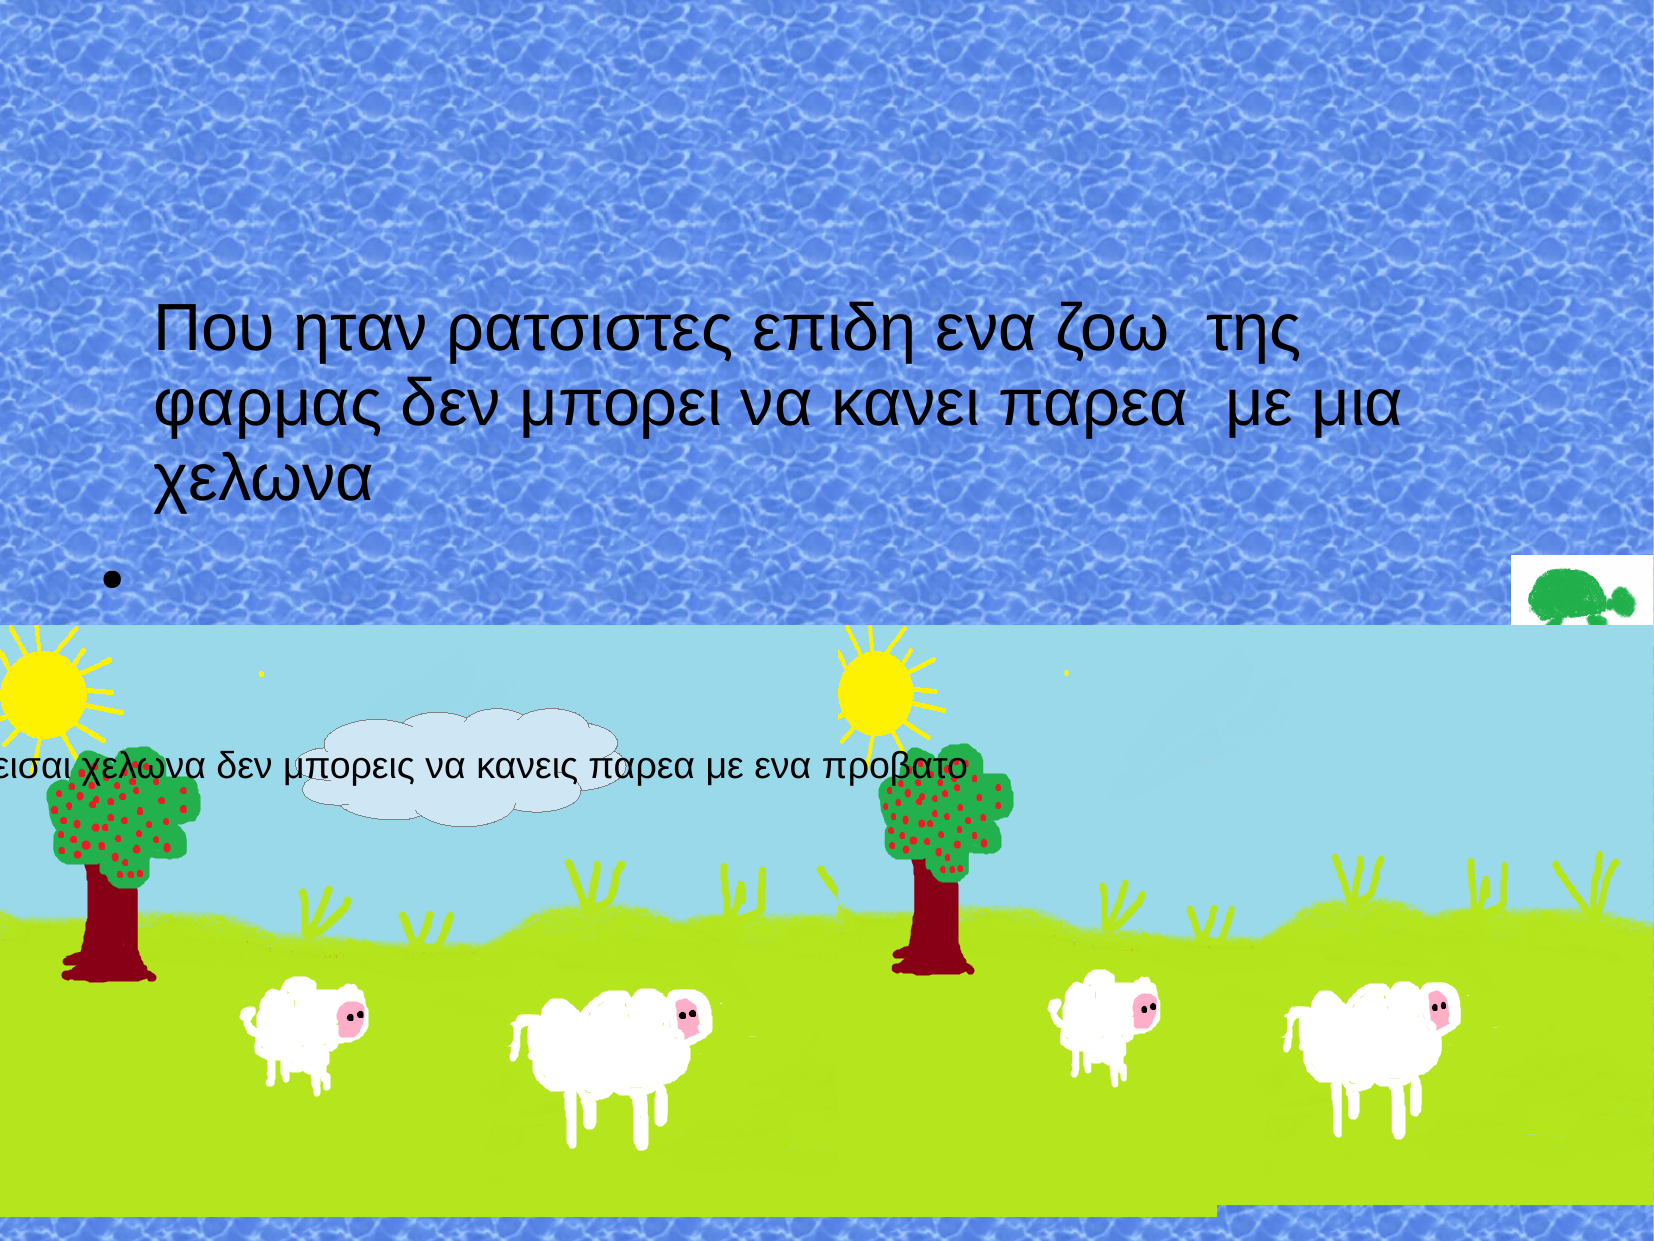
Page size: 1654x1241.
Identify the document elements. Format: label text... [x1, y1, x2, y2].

text_box Μα εισαι χελωνα δεν μπορεις να κανεις παρεα με ενα προβατο [295, 708, 624, 827]
picture [0, 0, 1654, 1241]
list Που ηταν ρατσιστες επιδη ενα ζοω της φαρμας δεν μπορει να κανει παρεα με μια χελωνα [82, 290, 1538, 625]
